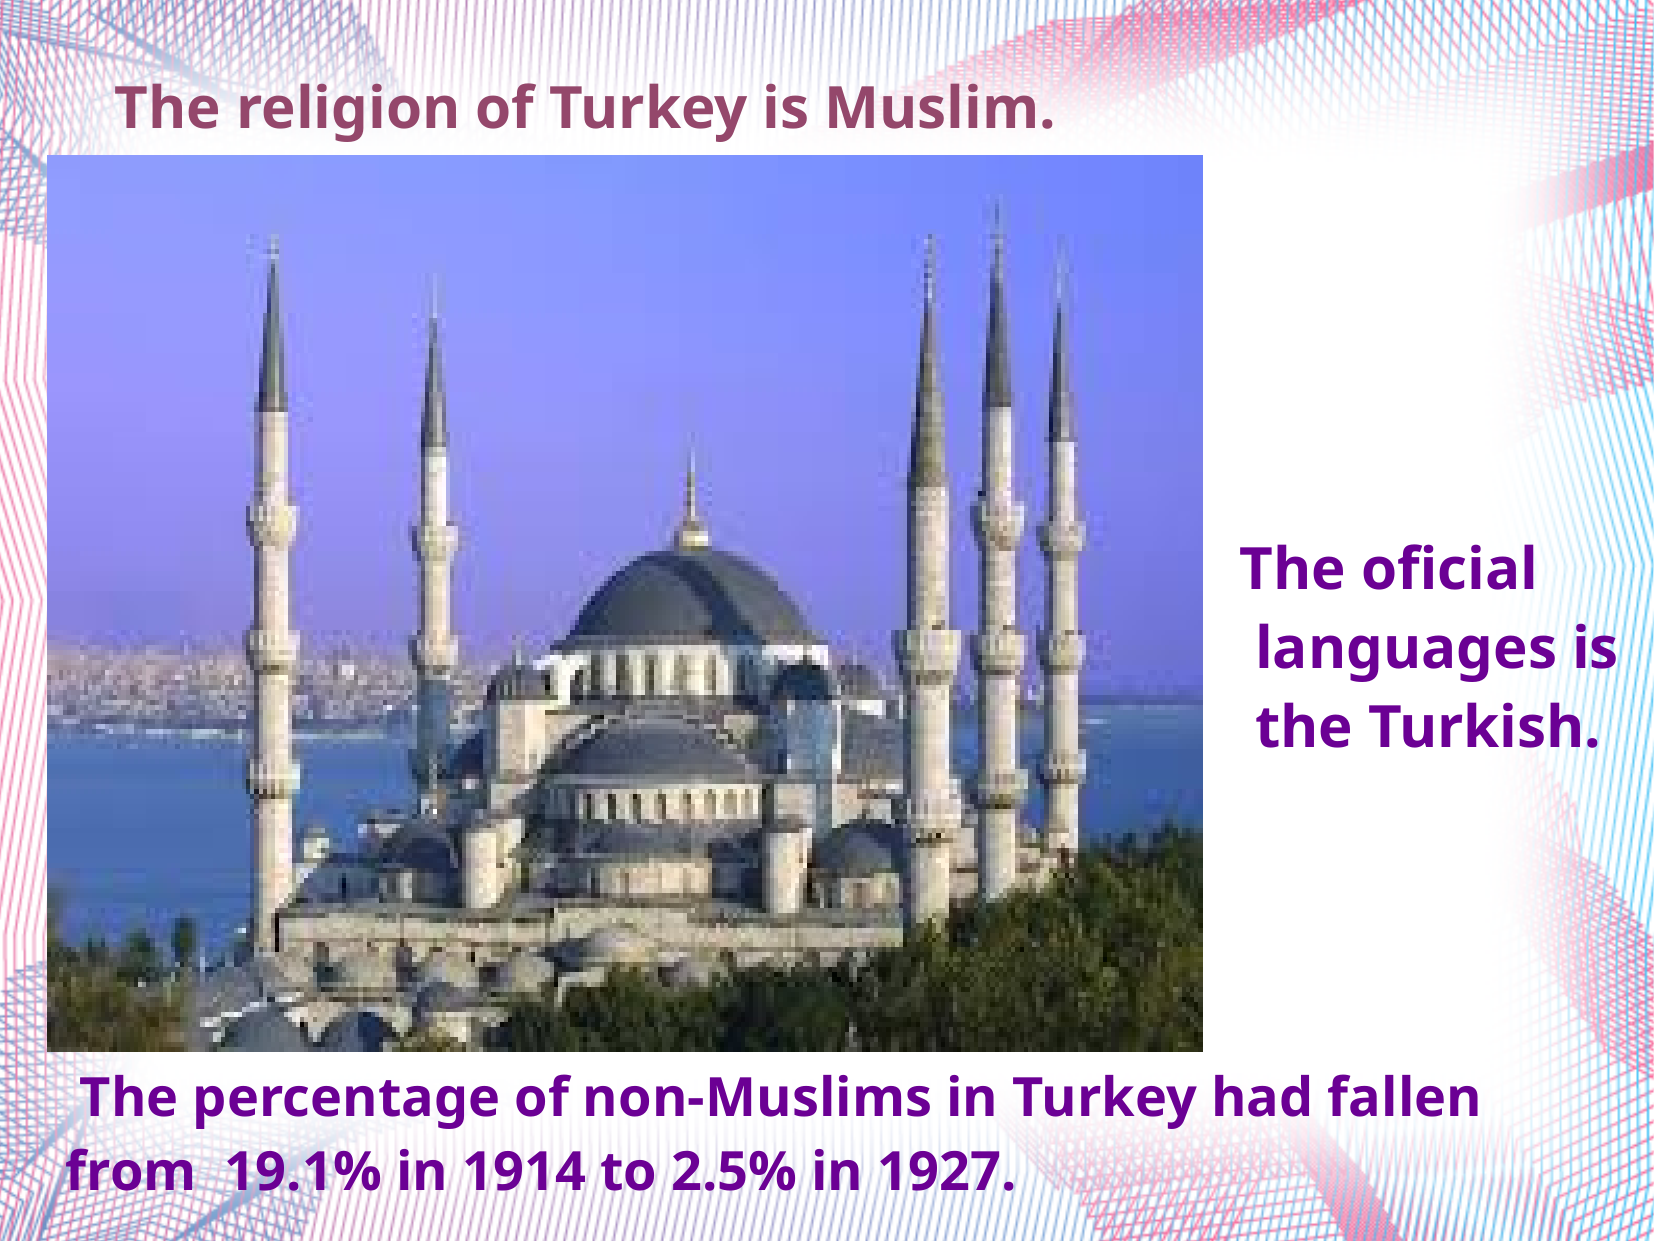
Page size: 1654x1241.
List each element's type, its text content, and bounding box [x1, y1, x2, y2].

picture [0, 0, 1654, 1241]
text_box The percentage of non-Muslims in Turkey had fallen from 19.1% in 1914 to 2.5% in 1927. [51, 1051, 1548, 1218]
text_box The religion of Turkey is Muslim. [100, 59, 1077, 155]
text_box The oficial languages is the Turkish. [1225, 519, 1633, 779]
